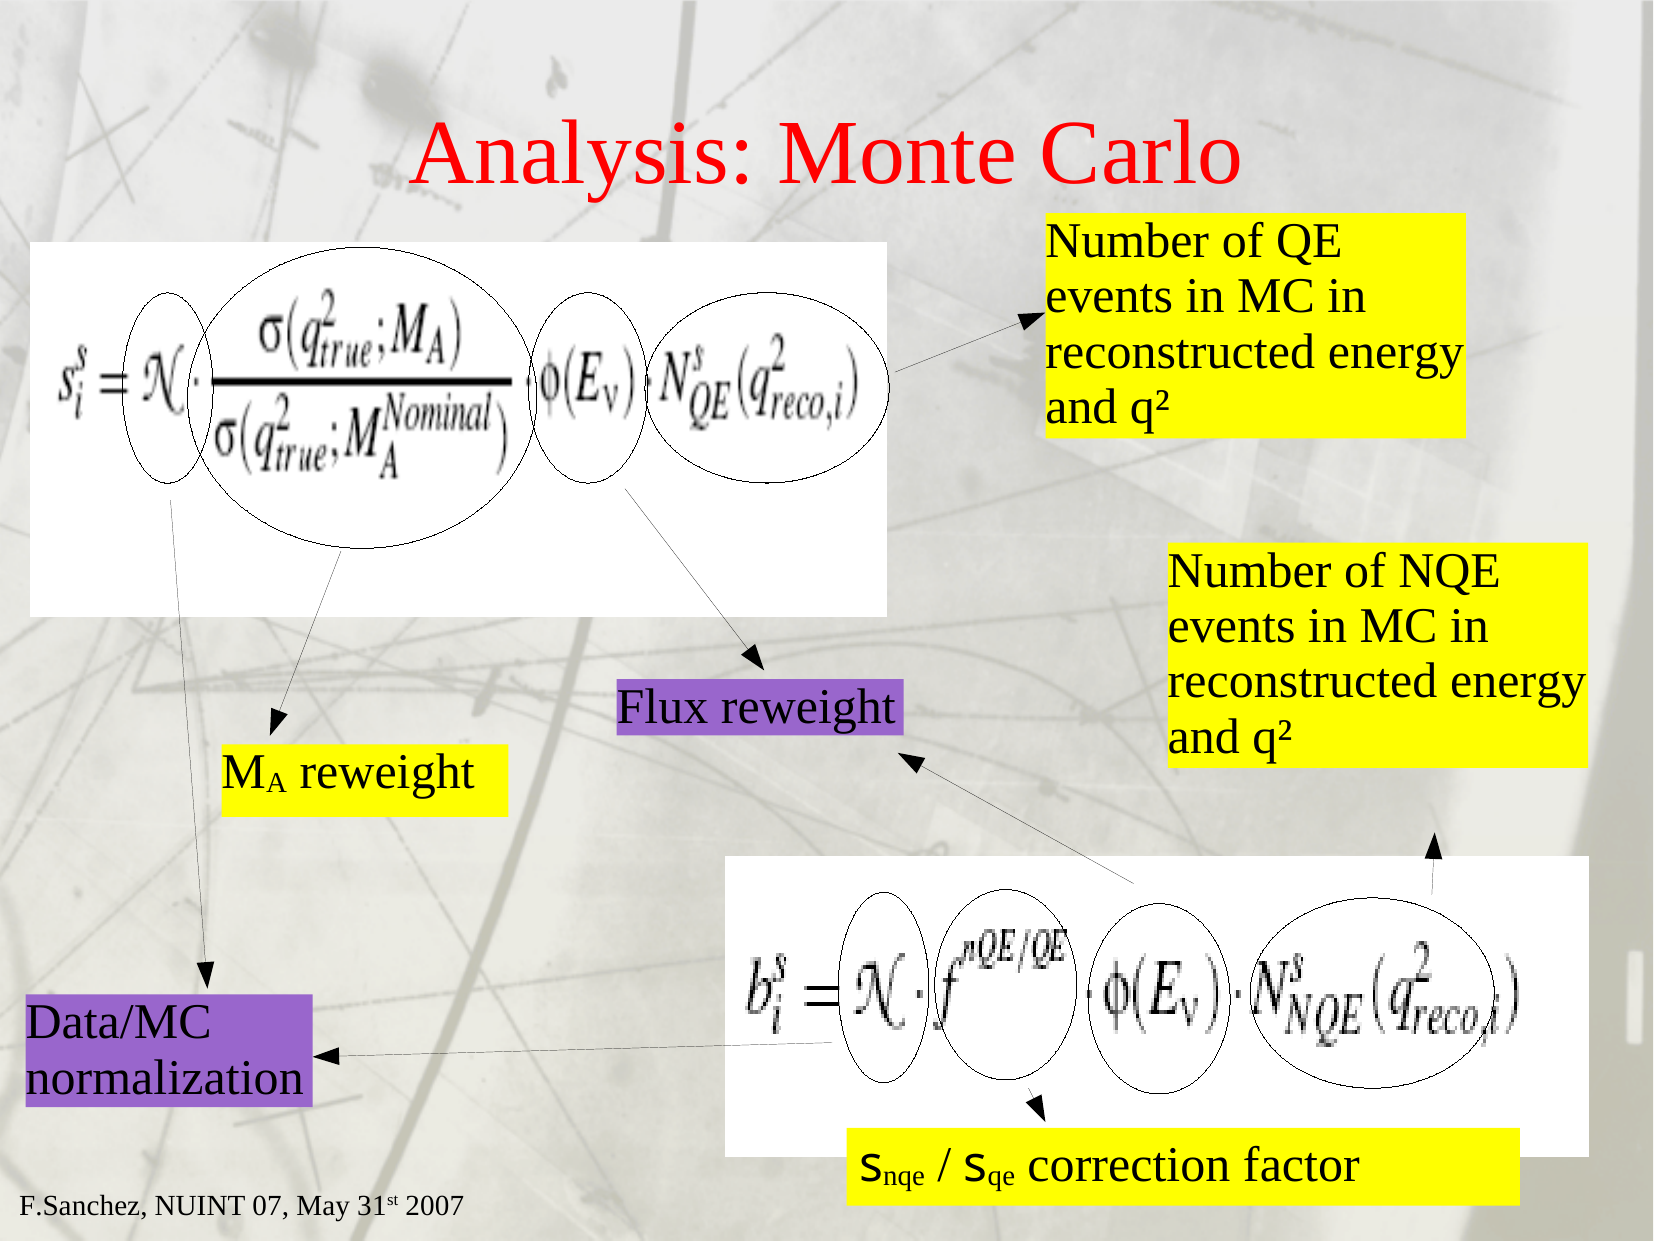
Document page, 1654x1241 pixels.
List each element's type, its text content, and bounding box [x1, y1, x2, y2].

text_box Flux reweight [616, 679, 904, 736]
text_box MA reweight [221, 744, 509, 817]
picture [0, 0, 1654, 1241]
text_box Number of NQE events in MC in reconstructed energy and q² [1167, 542, 1589, 768]
text_box snqe / sqe correction factor [846, 1127, 1520, 1206]
title Analysis: Monte Carlo [82, 49, 1571, 257]
text_box Data/MC normalization [25, 994, 313, 1108]
text_box Number of QE events in MC in reconstructed energy and q² [1045, 213, 1466, 439]
